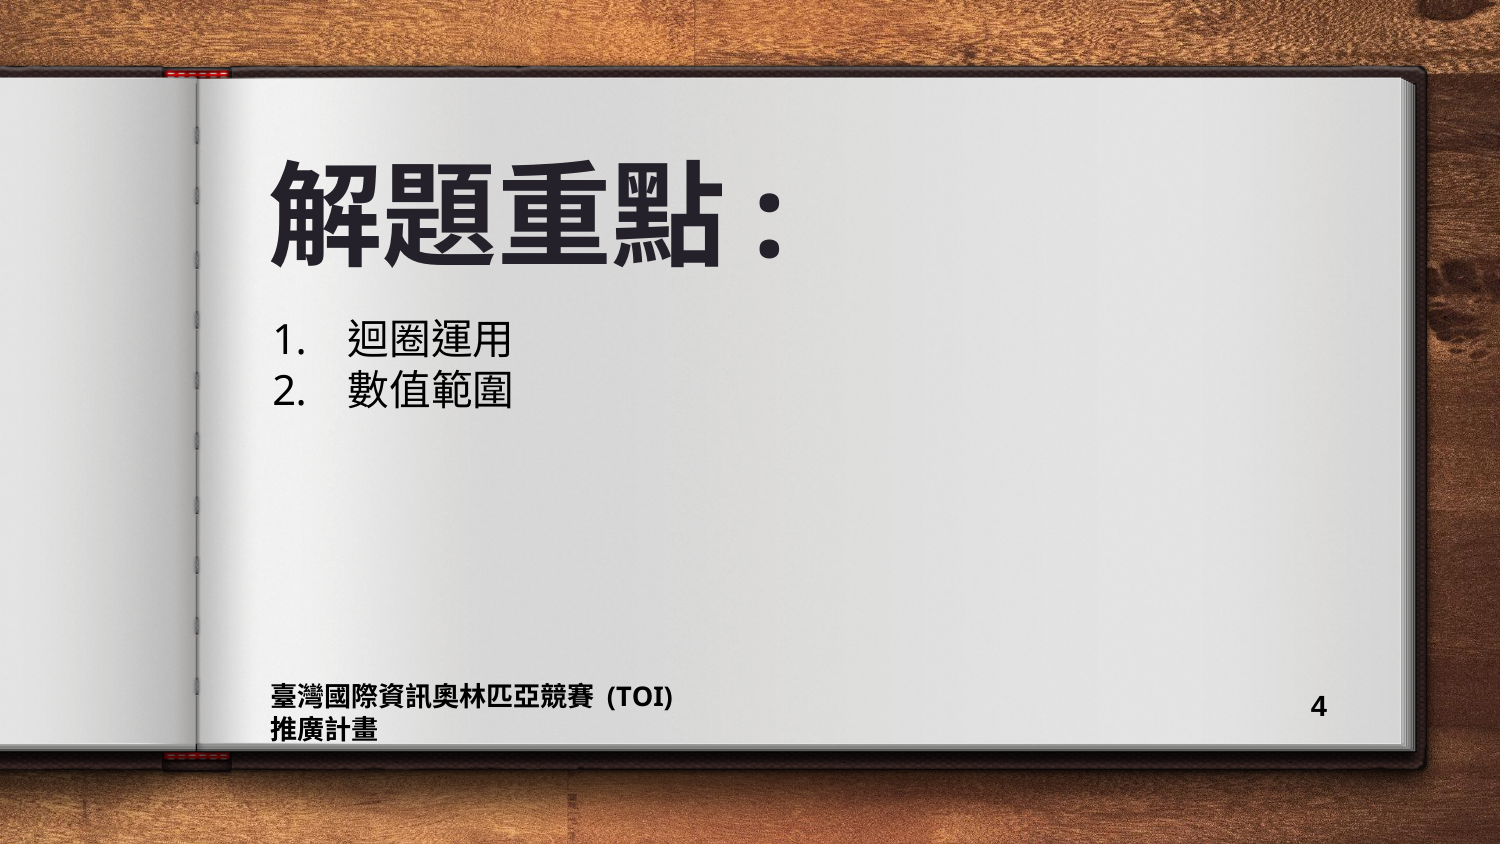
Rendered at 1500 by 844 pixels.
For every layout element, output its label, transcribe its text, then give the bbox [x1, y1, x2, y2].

text_box 4 [1295, 672, 1386, 737]
text_box 解題重點: [253, 105, 784, 296]
text_box 迴圈運用 數值範圍 [257, 305, 1311, 422]
